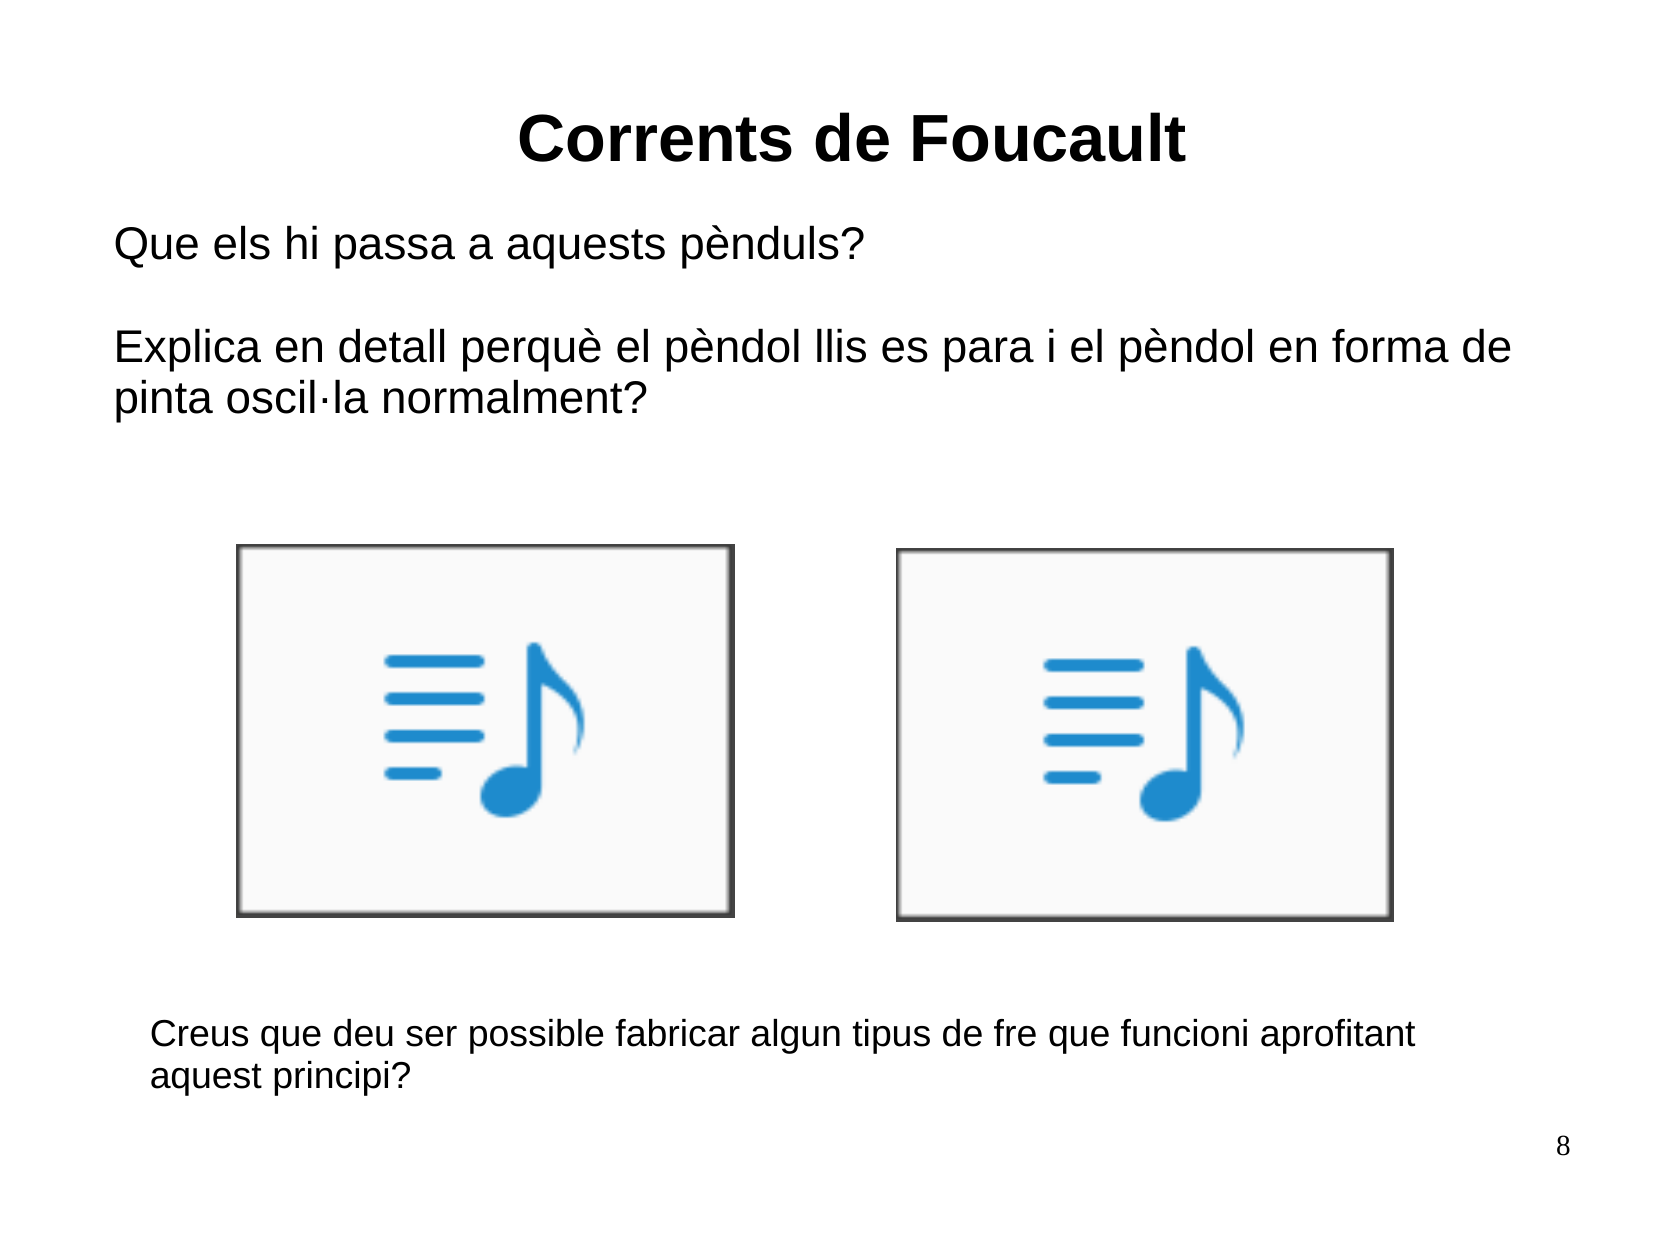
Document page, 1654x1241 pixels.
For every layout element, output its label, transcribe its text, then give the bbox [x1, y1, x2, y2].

text_box Corrents de Foucault Que els hi passa a aquests pènduls? Explica en detall perquè el pèndol llis es para i el pèndol en forma de pinta oscil·la normalment? [98, 93, 1607, 431]
text_box [895, 547, 1396, 923]
text_box Creus que deu ser possible fabricar algun tipus de fre que funcioni aprofitant aquest principi? [135, 1005, 1516, 1104]
text_box [235, 543, 736, 919]
